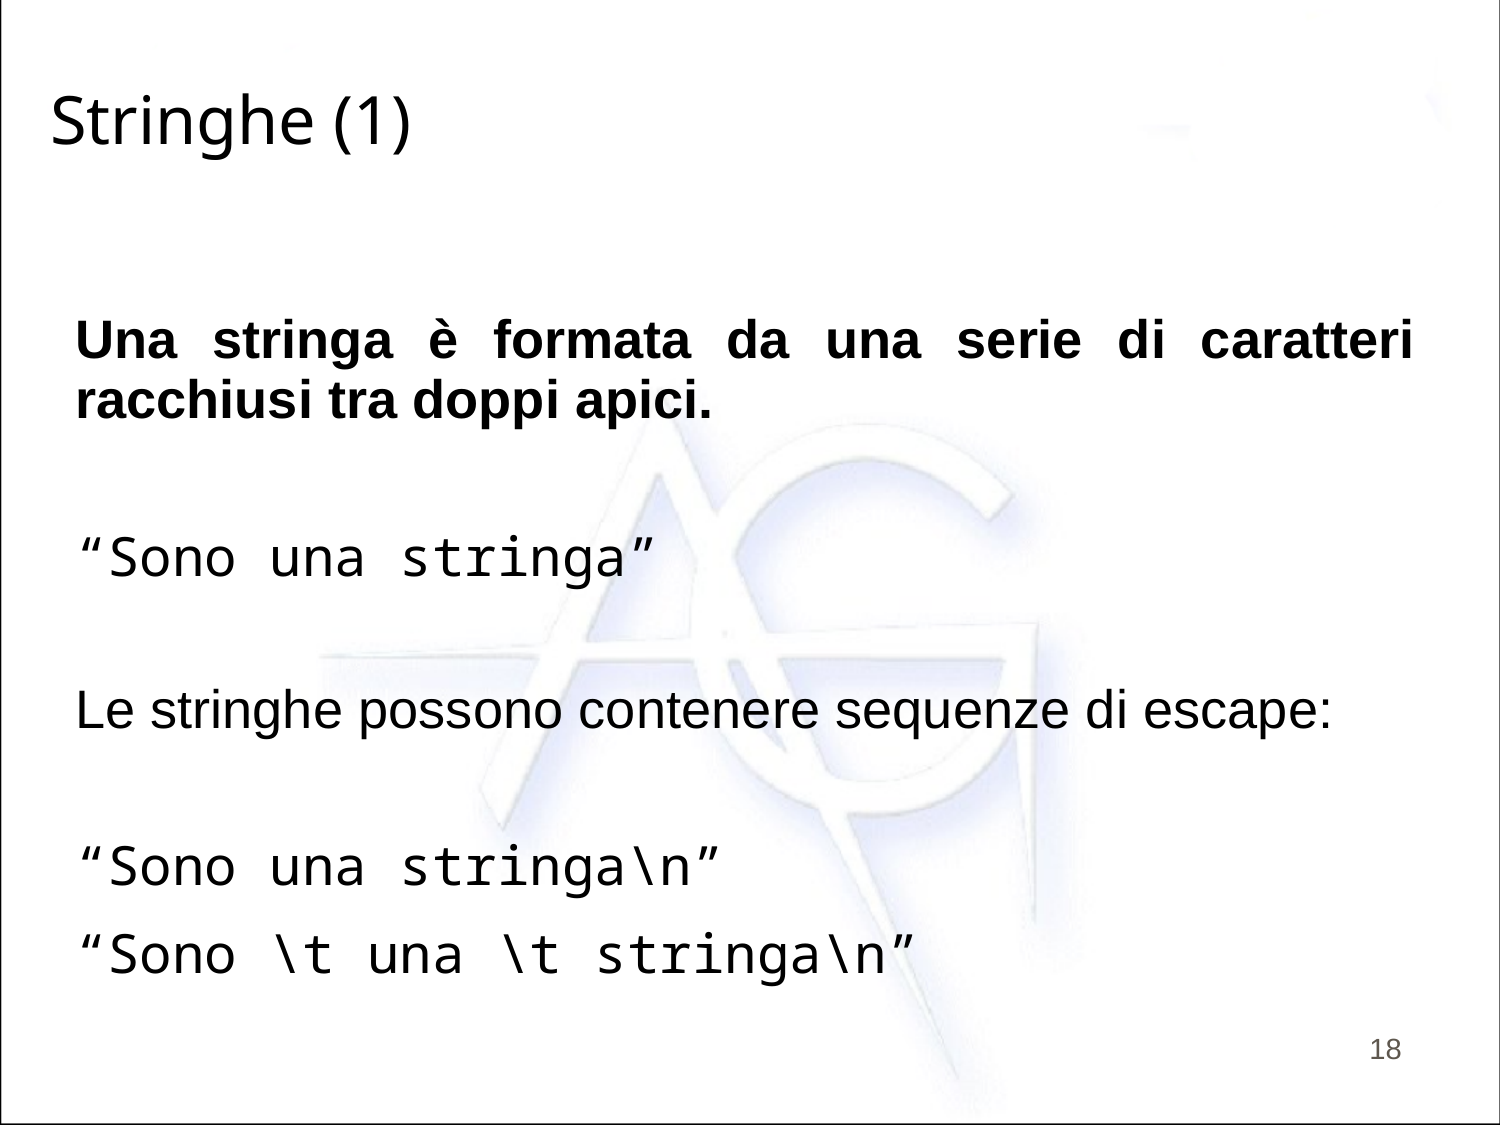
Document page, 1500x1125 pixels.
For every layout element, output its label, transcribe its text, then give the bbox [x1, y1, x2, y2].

picture [0, 0, 1500, 1125]
title Stringhe (1) [49, 7, 1438, 231]
list Una stringa è formata da una serie di caratteri racchiusi tra doppi apici. “Sono una stringa” Le stringhe possono contenere sequenze di escape: “Sono una stringa\n” “Sono \t una \t stringa\n” [74, 309, 1417, 1038]
